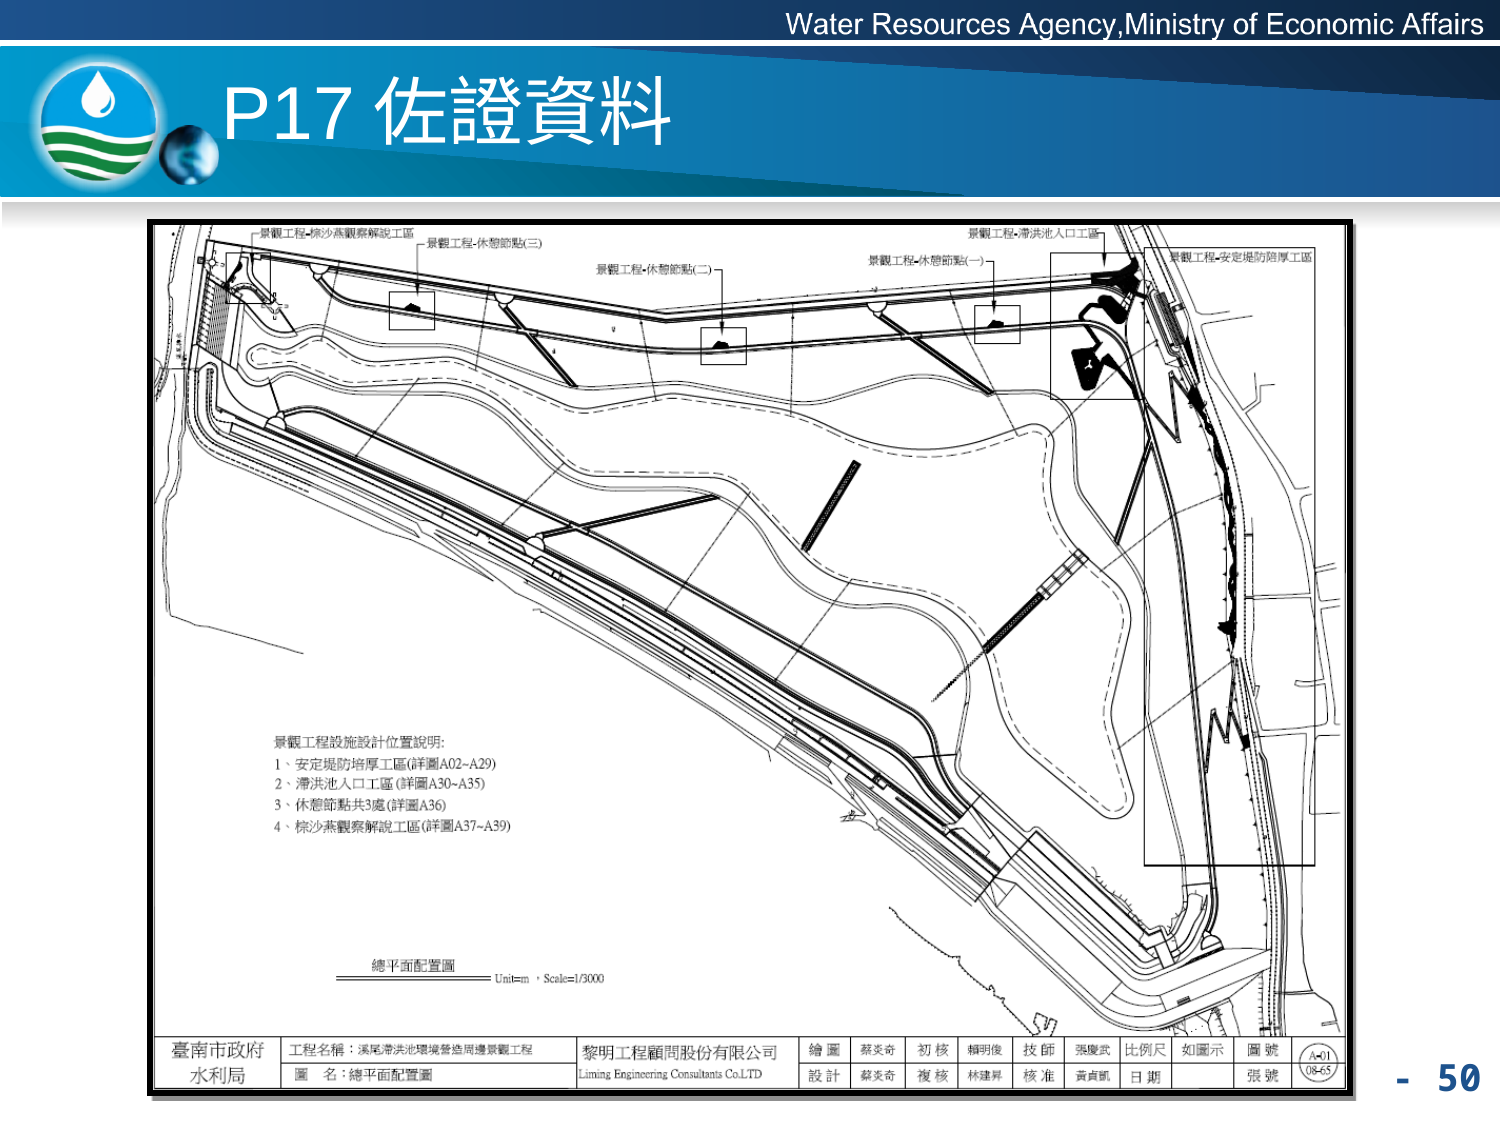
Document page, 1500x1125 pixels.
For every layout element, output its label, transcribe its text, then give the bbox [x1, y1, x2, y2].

picture [153, 224, 1347, 1090]
picture [30, 55, 206, 192]
title P17佐證資料 [206, 38, 1247, 181]
picture [785, 2, 1484, 42]
